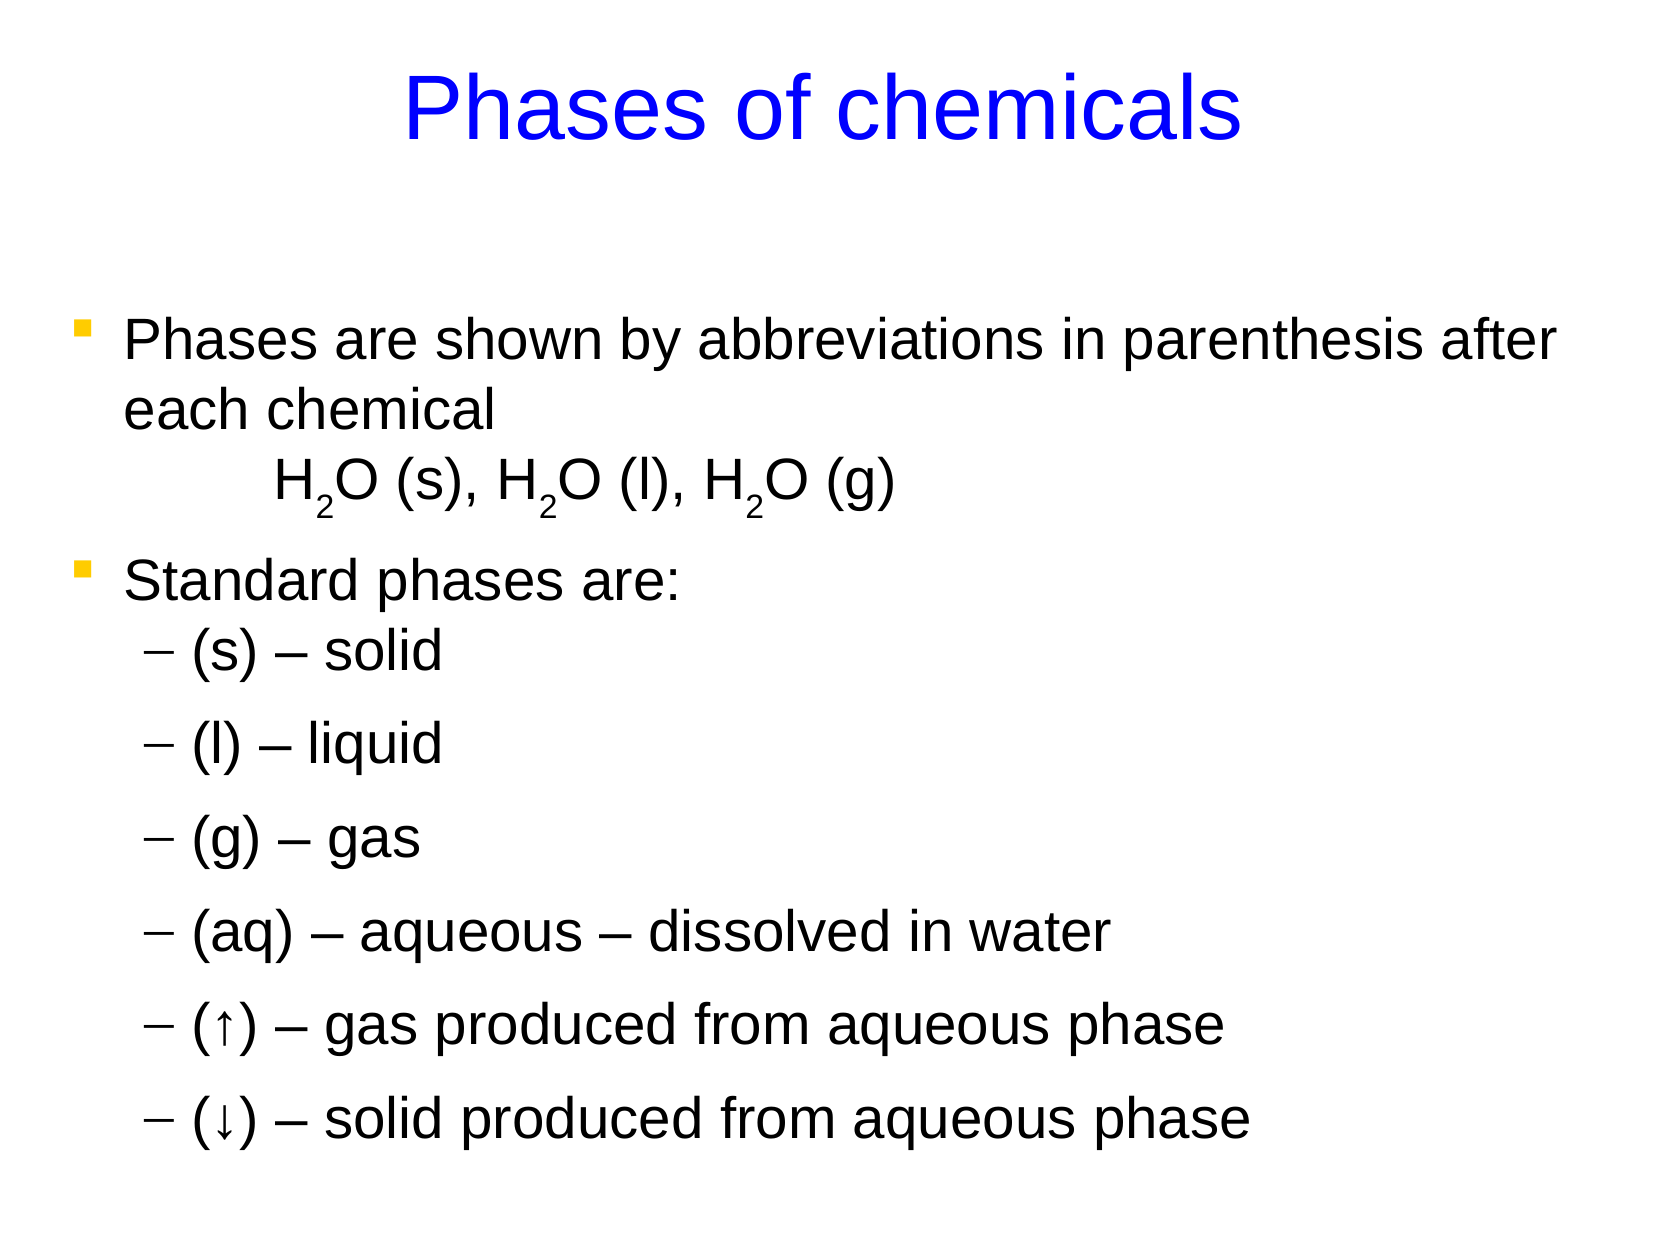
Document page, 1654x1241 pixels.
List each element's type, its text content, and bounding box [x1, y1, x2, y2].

title Phases of chemicals [54, 34, 1594, 173]
list Phases are shown by abbreviations in parenthesis after each chemical H2O (s), H2O (l), H2O (g) Standard phases are: (s) – solid (l) – liquid (g) – gas (aq) – aqueous – dissolved in water (↑) – gas produced from aqueous phase (↓) – solid produced from aqueous phase [54, 206, 1599, 1169]
